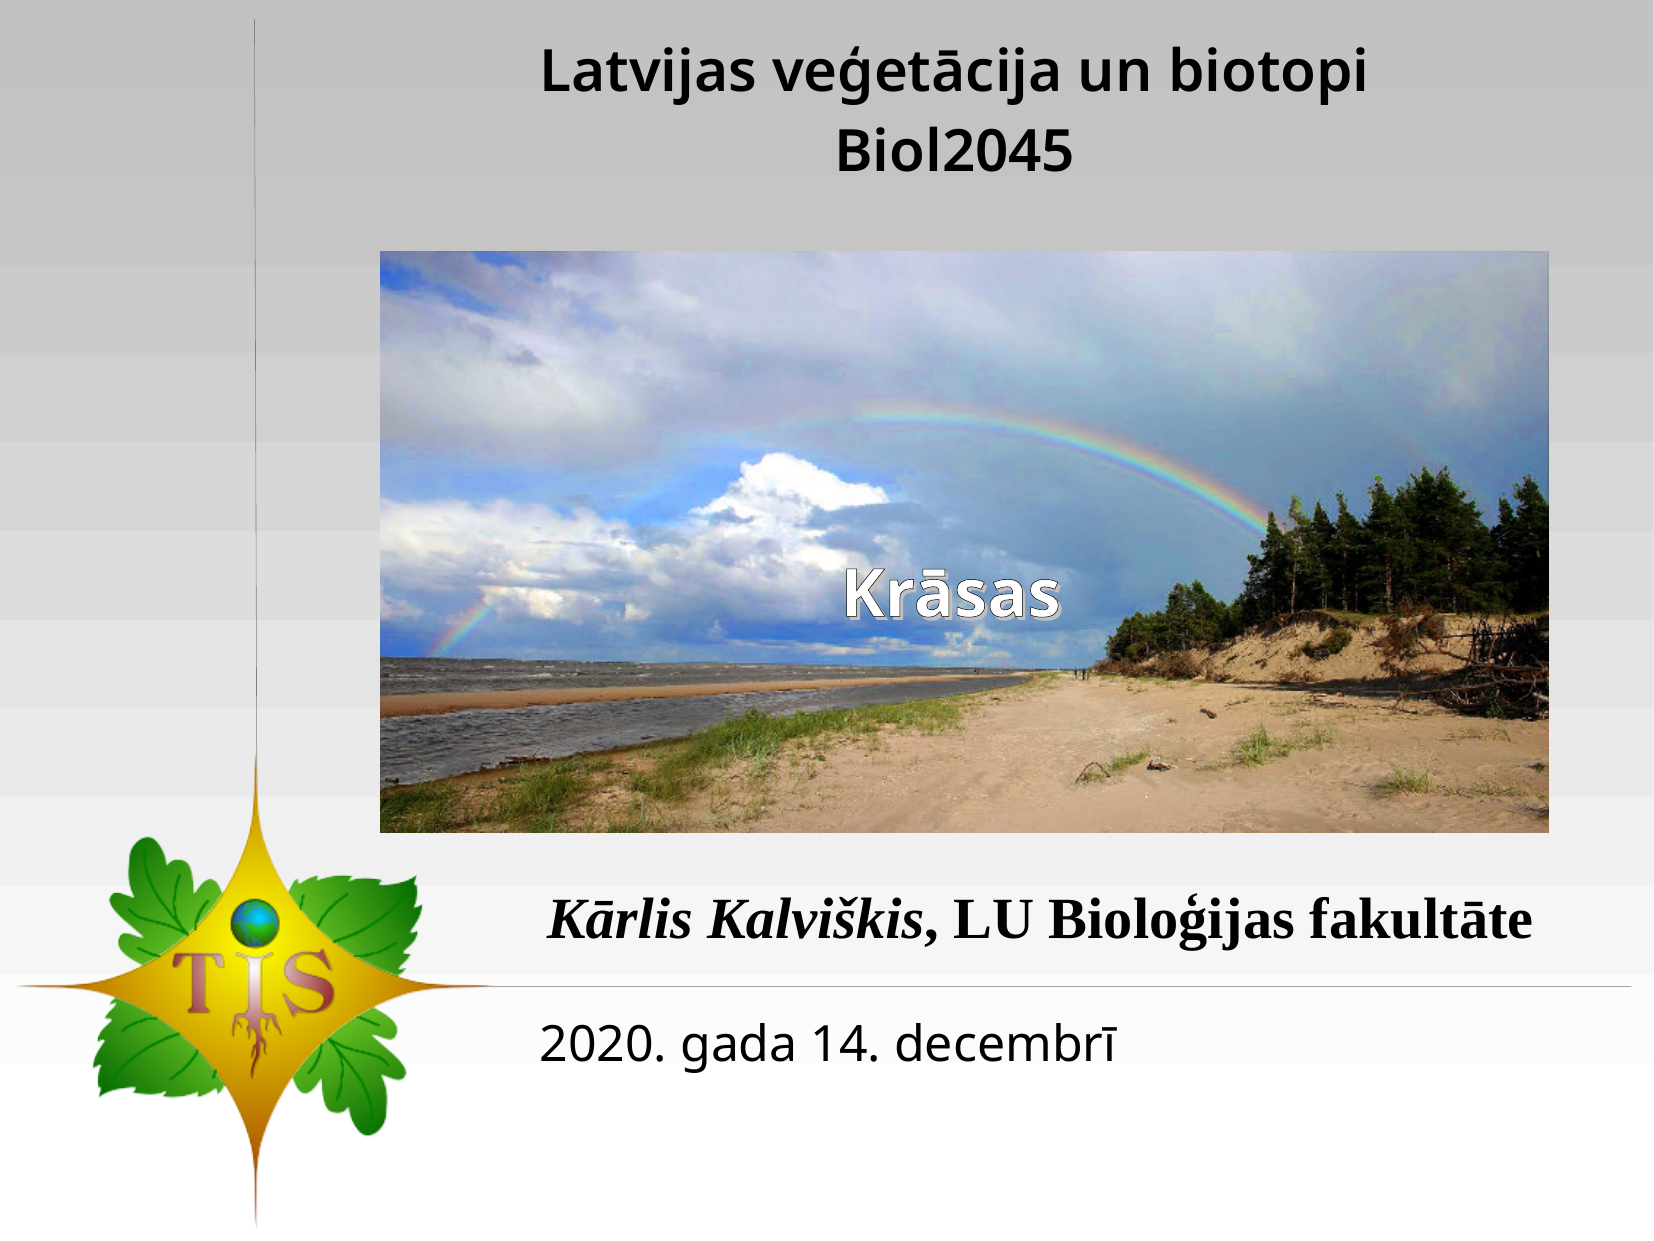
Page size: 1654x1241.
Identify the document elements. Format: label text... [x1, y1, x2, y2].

title Krāsas [295, 324, 1607, 857]
list 2020. gada 14. decembrī [468, 1008, 1630, 1216]
text_box Kārlis Kalviškis, LU Bioloģijas fakultāte [546, 886, 1535, 952]
picture [0, 0, 1654, 1241]
